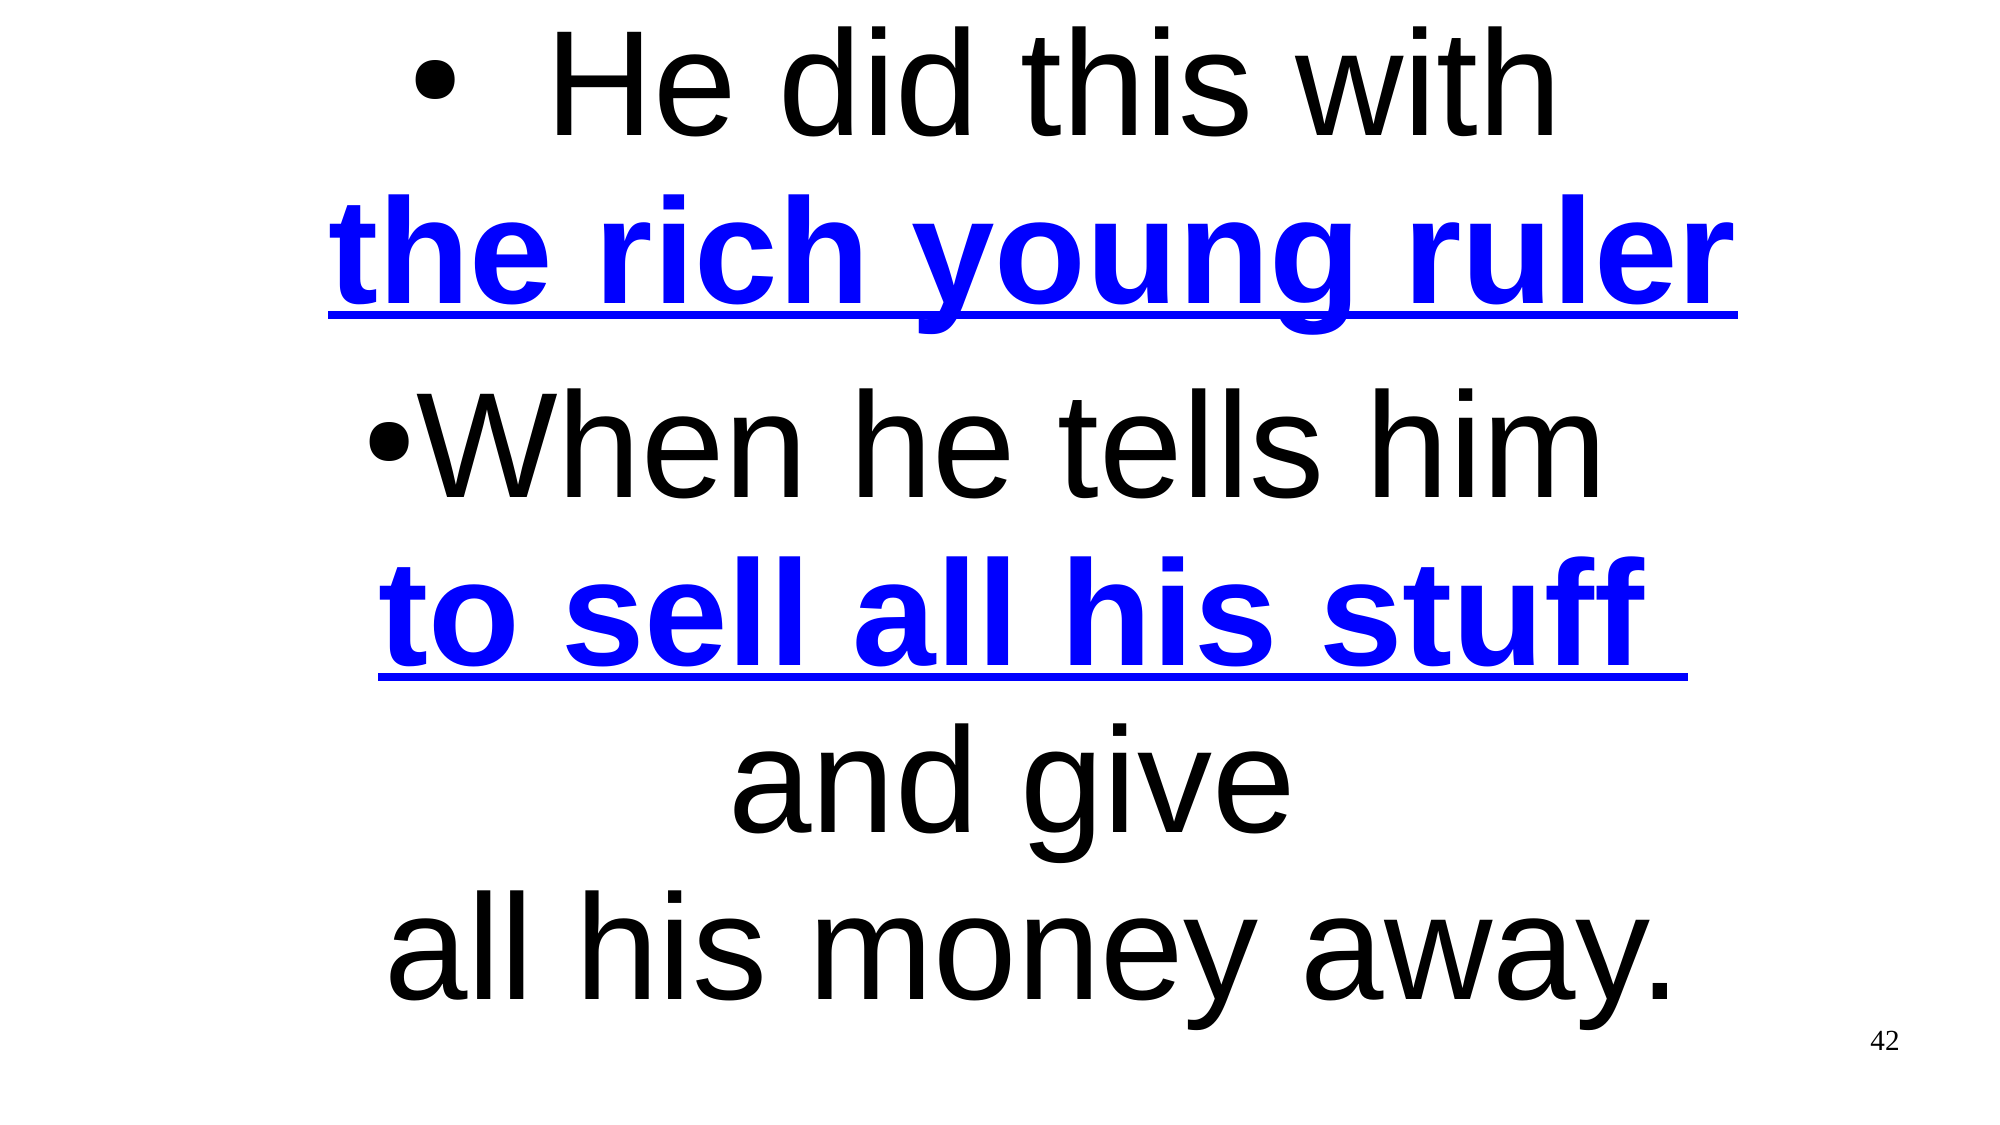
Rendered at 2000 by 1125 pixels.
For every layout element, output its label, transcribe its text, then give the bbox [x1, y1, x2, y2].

list He did this with the rich young ruler When he tells him to sell all his stuff and give all his money away. [0, 0, 1996, 1123]
